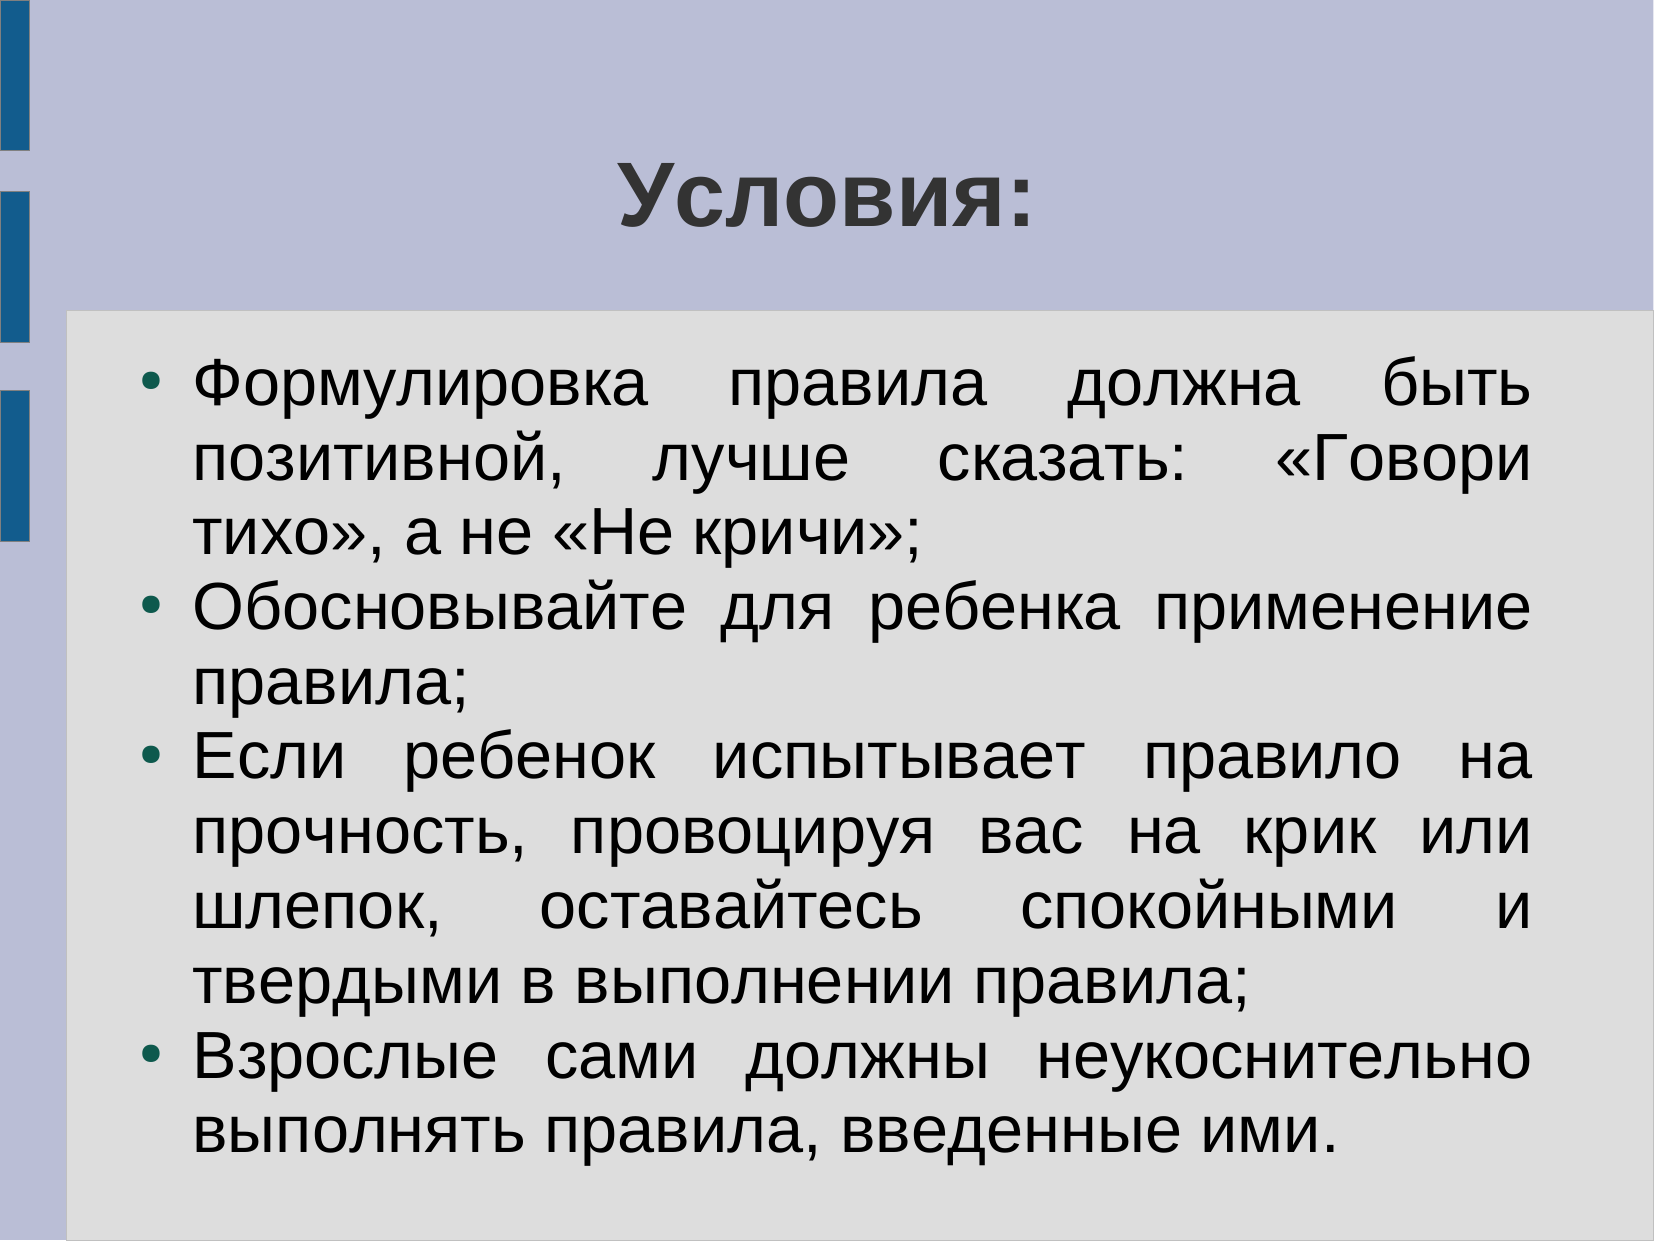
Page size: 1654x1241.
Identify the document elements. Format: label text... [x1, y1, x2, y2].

list Формулировка правила должна быть позитивной, лучше сказать: «Говори тихо», а не «Не кричи»; Обосновывайте для ребенка применение правила; Если ребенок испытывает правило на прочность, провоцируя вас на крик или шлепок, оставайтесь спокойными и твердыми в выполнении правила; Взрослые сами должны неукоснительно выполнять правила, введенные ими. [121, 344, 1534, 1168]
title Условия: [121, 91, 1534, 299]
